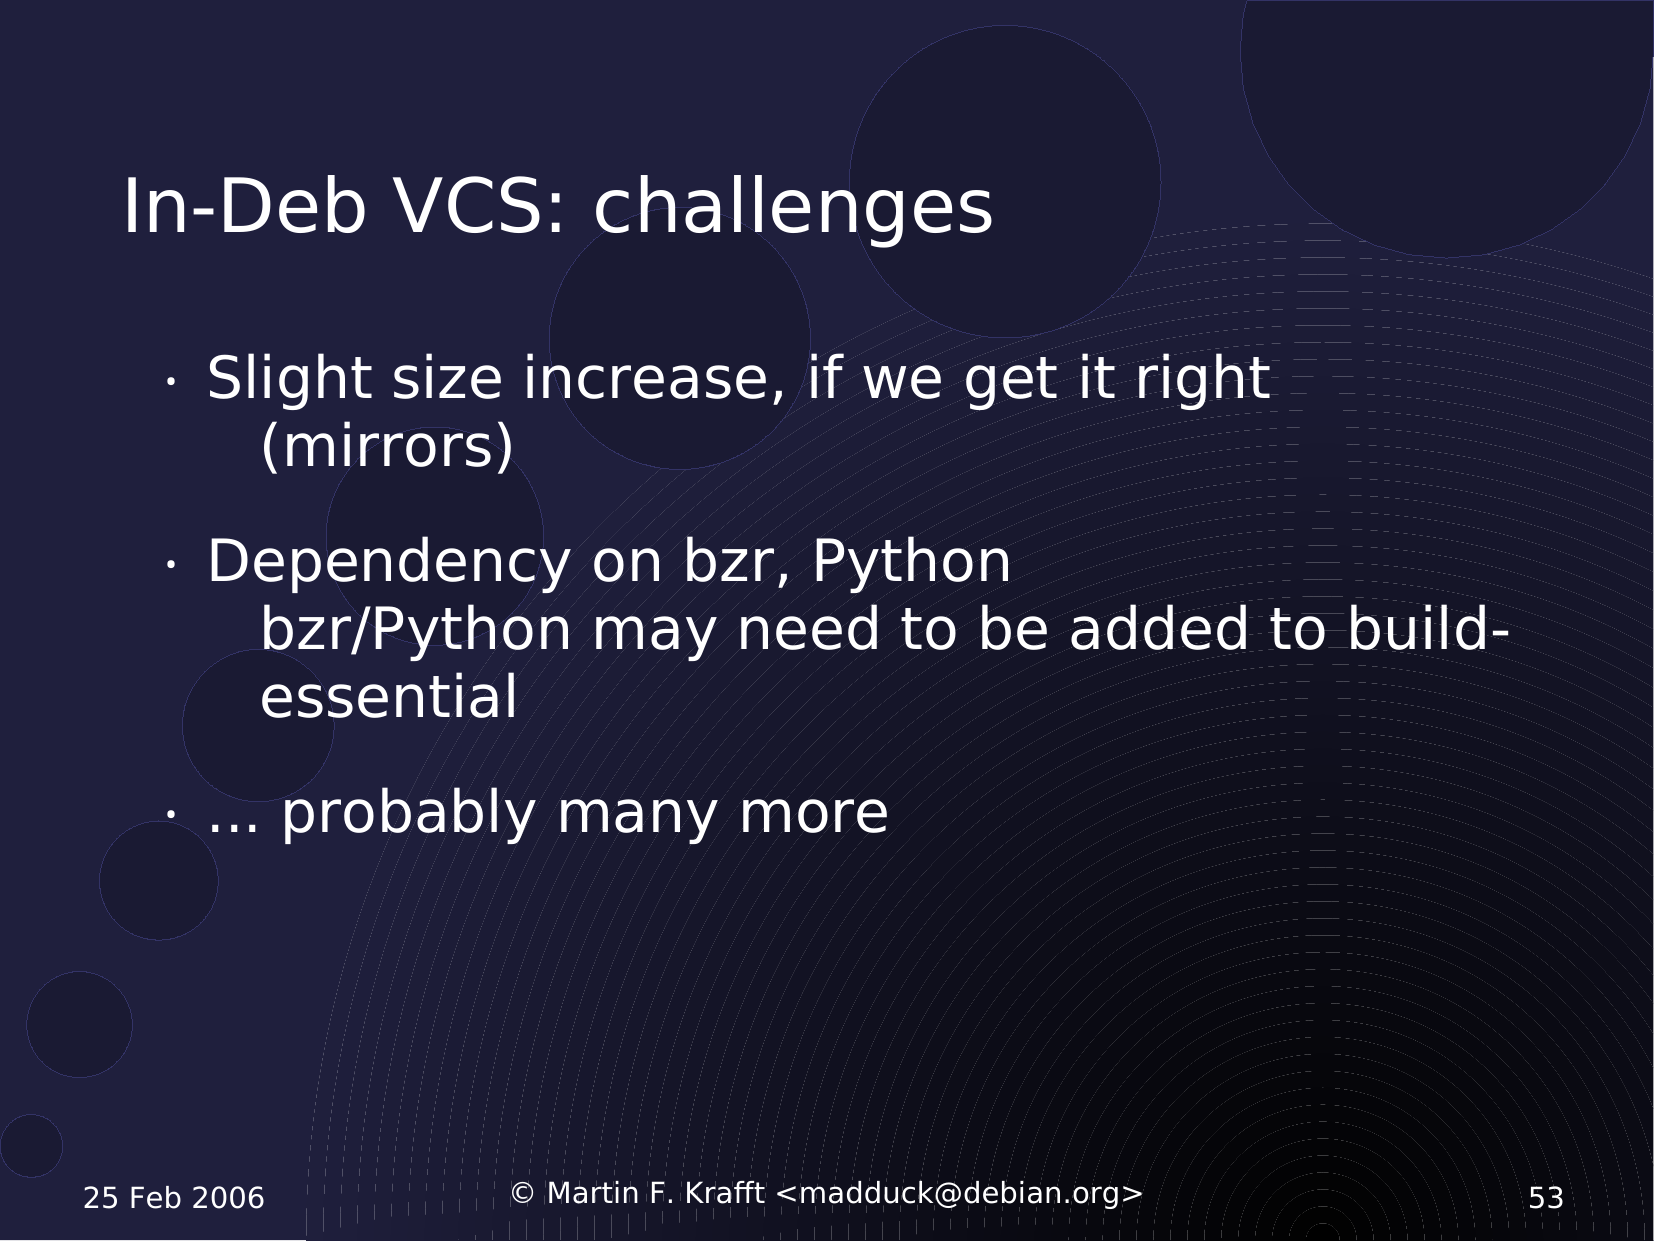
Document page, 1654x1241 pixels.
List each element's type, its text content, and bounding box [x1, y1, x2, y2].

title In-Deb VCS: challenges [121, 102, 1534, 311]
list Slight size increase, if we get it right (mirrors) Dependency on bzr, Python bzr/Python may need to be added to build-essential ... probably many more [118, 344, 1534, 1127]
